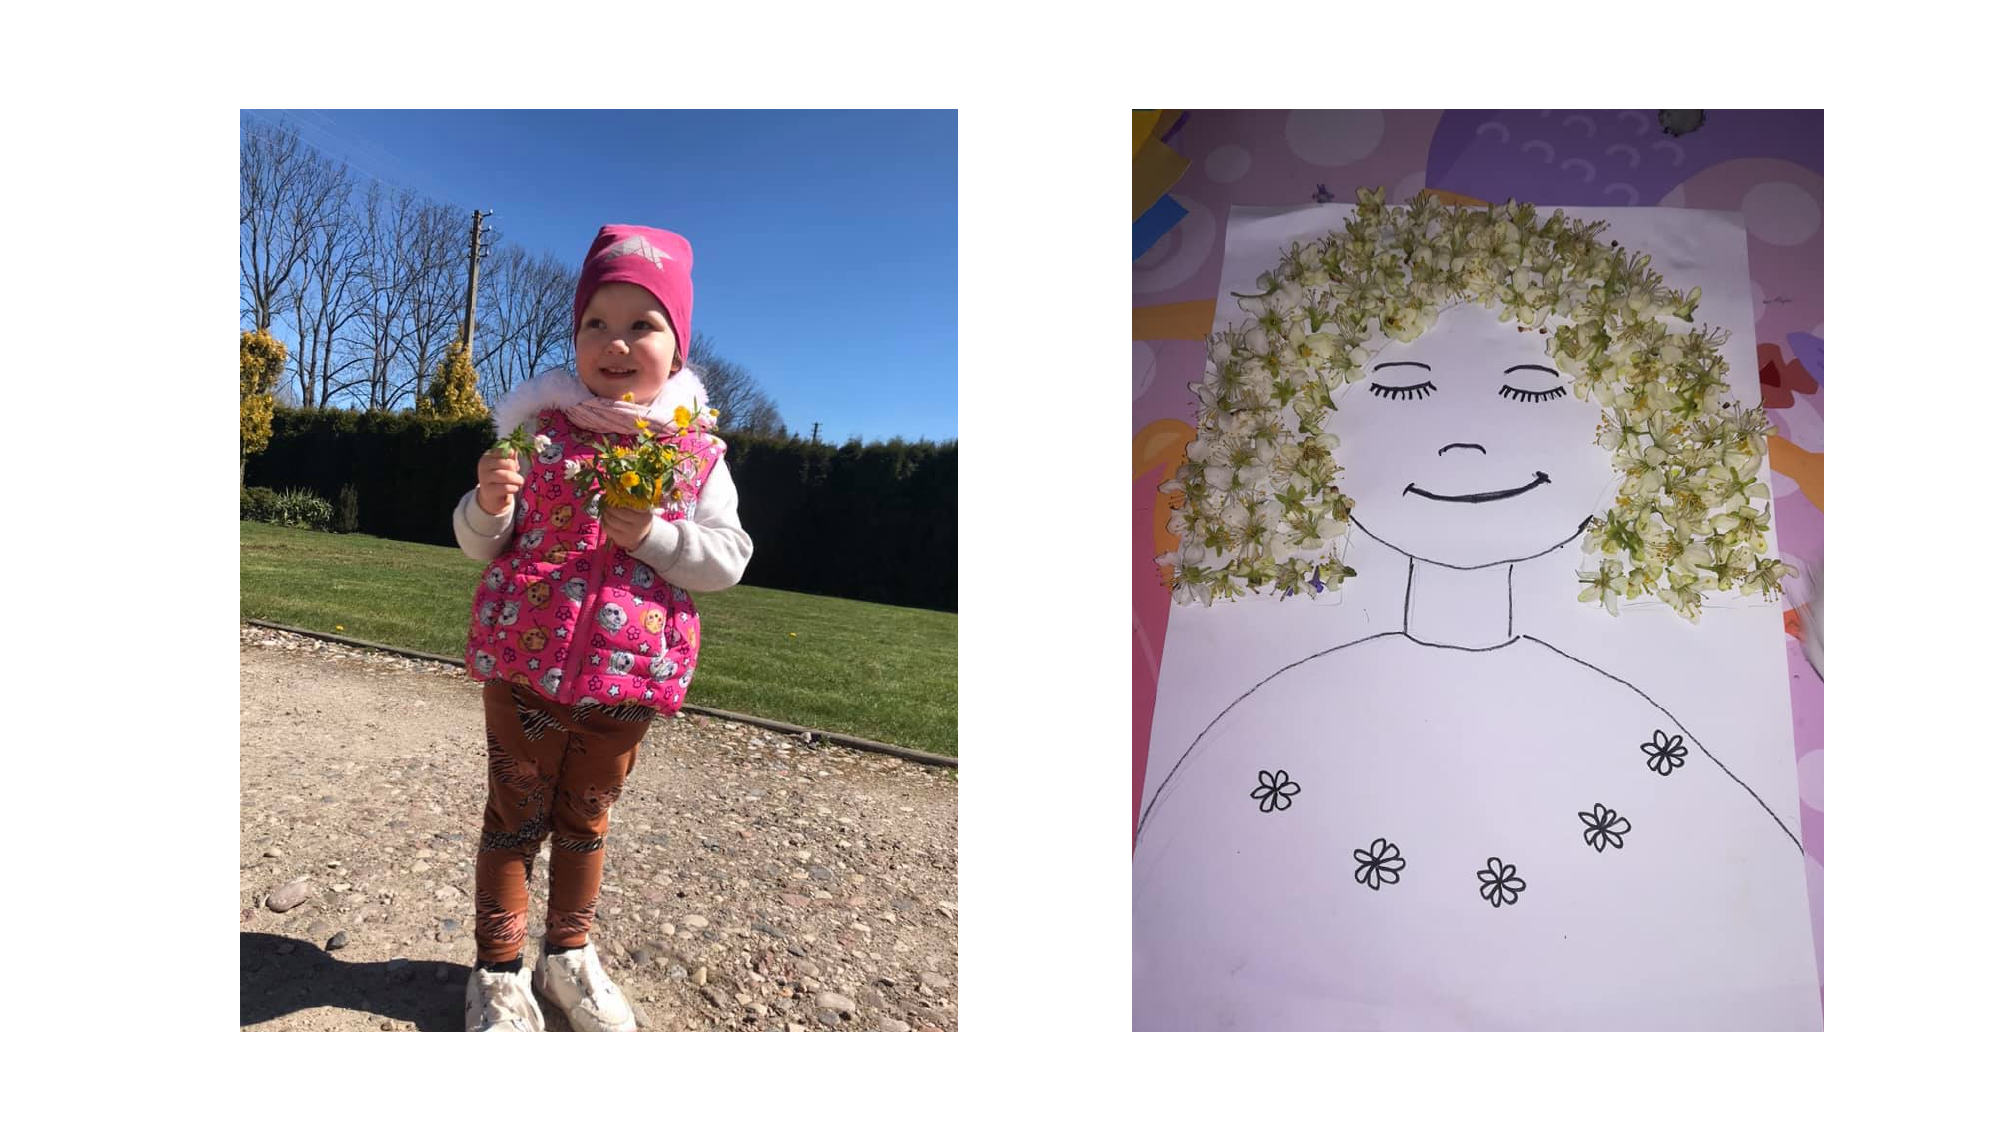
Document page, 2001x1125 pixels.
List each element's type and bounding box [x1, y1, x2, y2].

picture [240, 110, 958, 1032]
picture [1132, 110, 1824, 1032]
